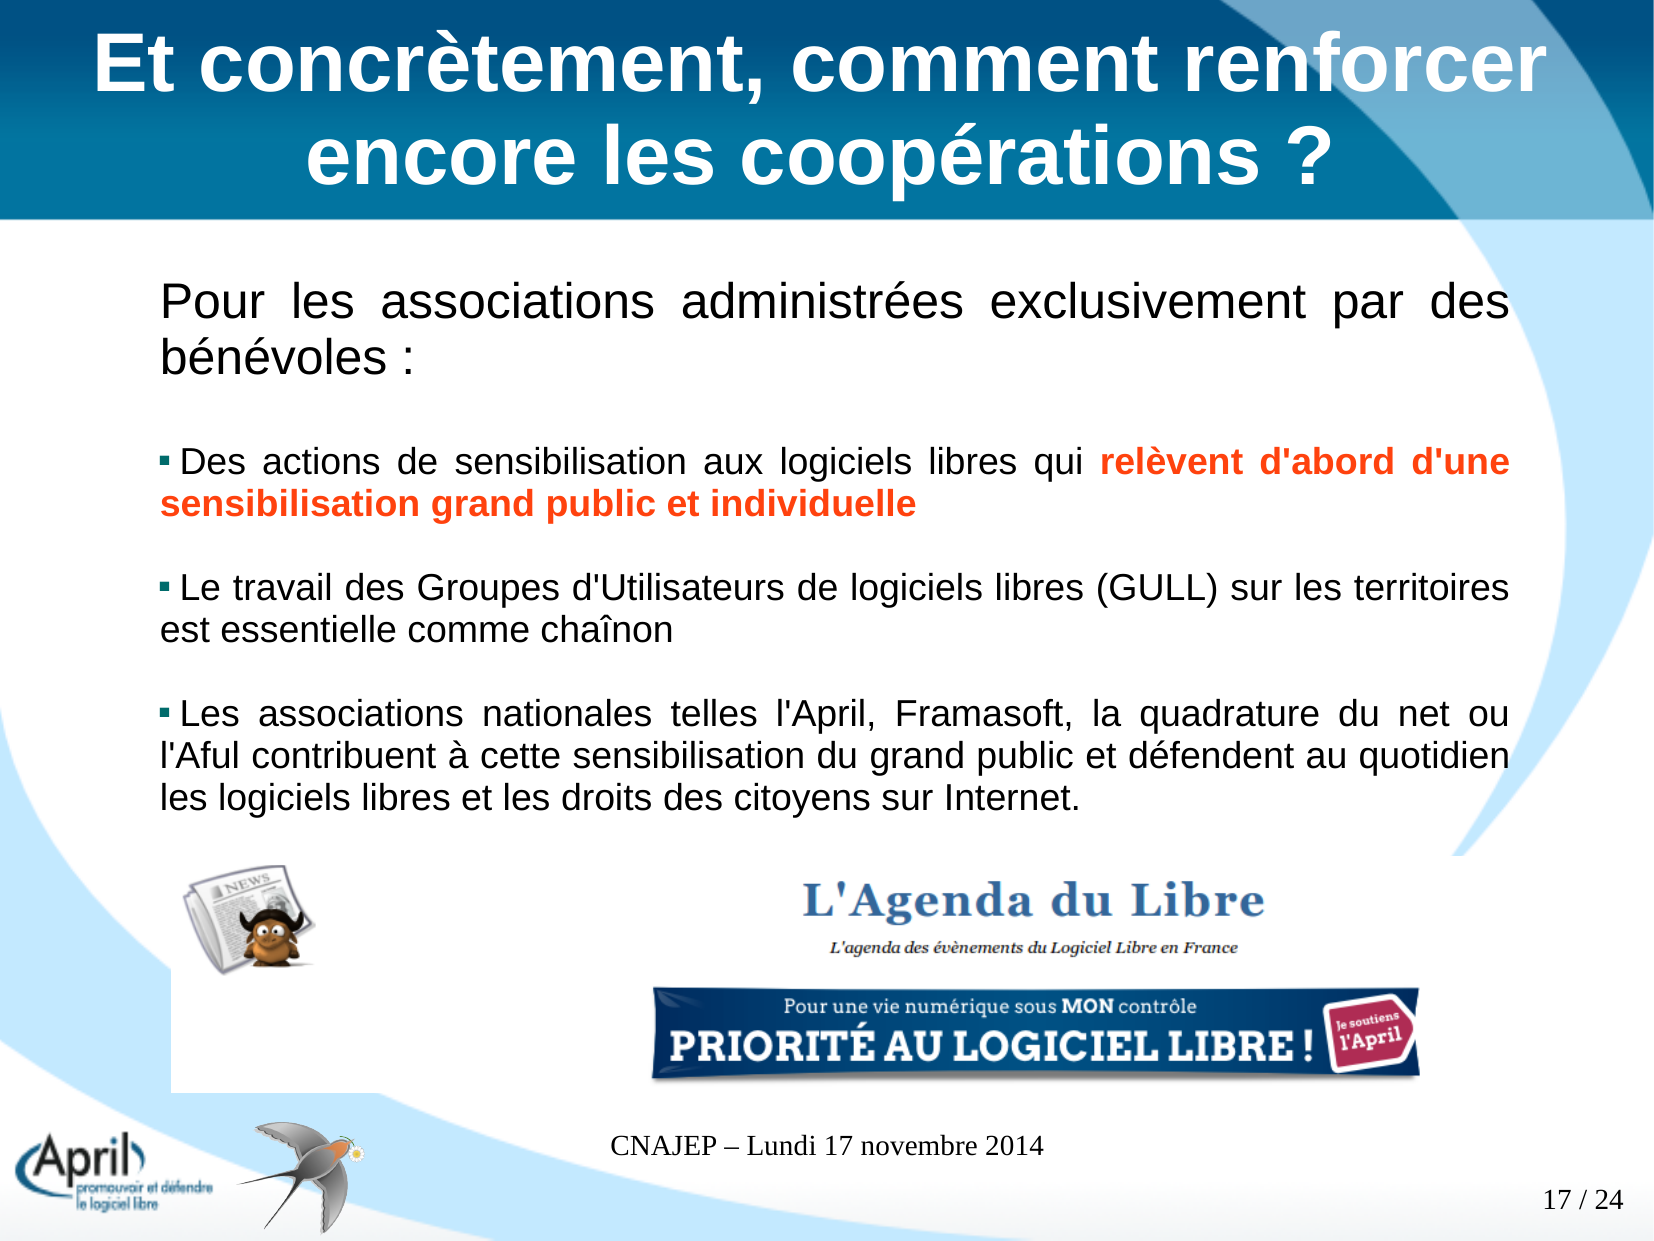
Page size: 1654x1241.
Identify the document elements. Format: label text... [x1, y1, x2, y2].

title Et concrètement, comment renforcer encore les coopérations ? [76, 5, 1565, 213]
text_box Pour les associations administrées exclusivement par des bénévoles : Des actions de sensibilisation aux logiciels libres qui relèvent d'abord d'une sensibilisation grand public et individuelle Le travail des Groupes d'Utilisateurs de logiciels libres (GULL) sur les territoires est essentielle comme chaînon Les associations nationales telles l'April, Framasoft, la quadrature du net ou l'Aful contribuent à cette sensibilisation du grand public et défendent au quotidien les logiciels libres et les droits des citoyens sur Internet. [145, 265, 1536, 938]
picture [0, 0, 1654, 1241]
